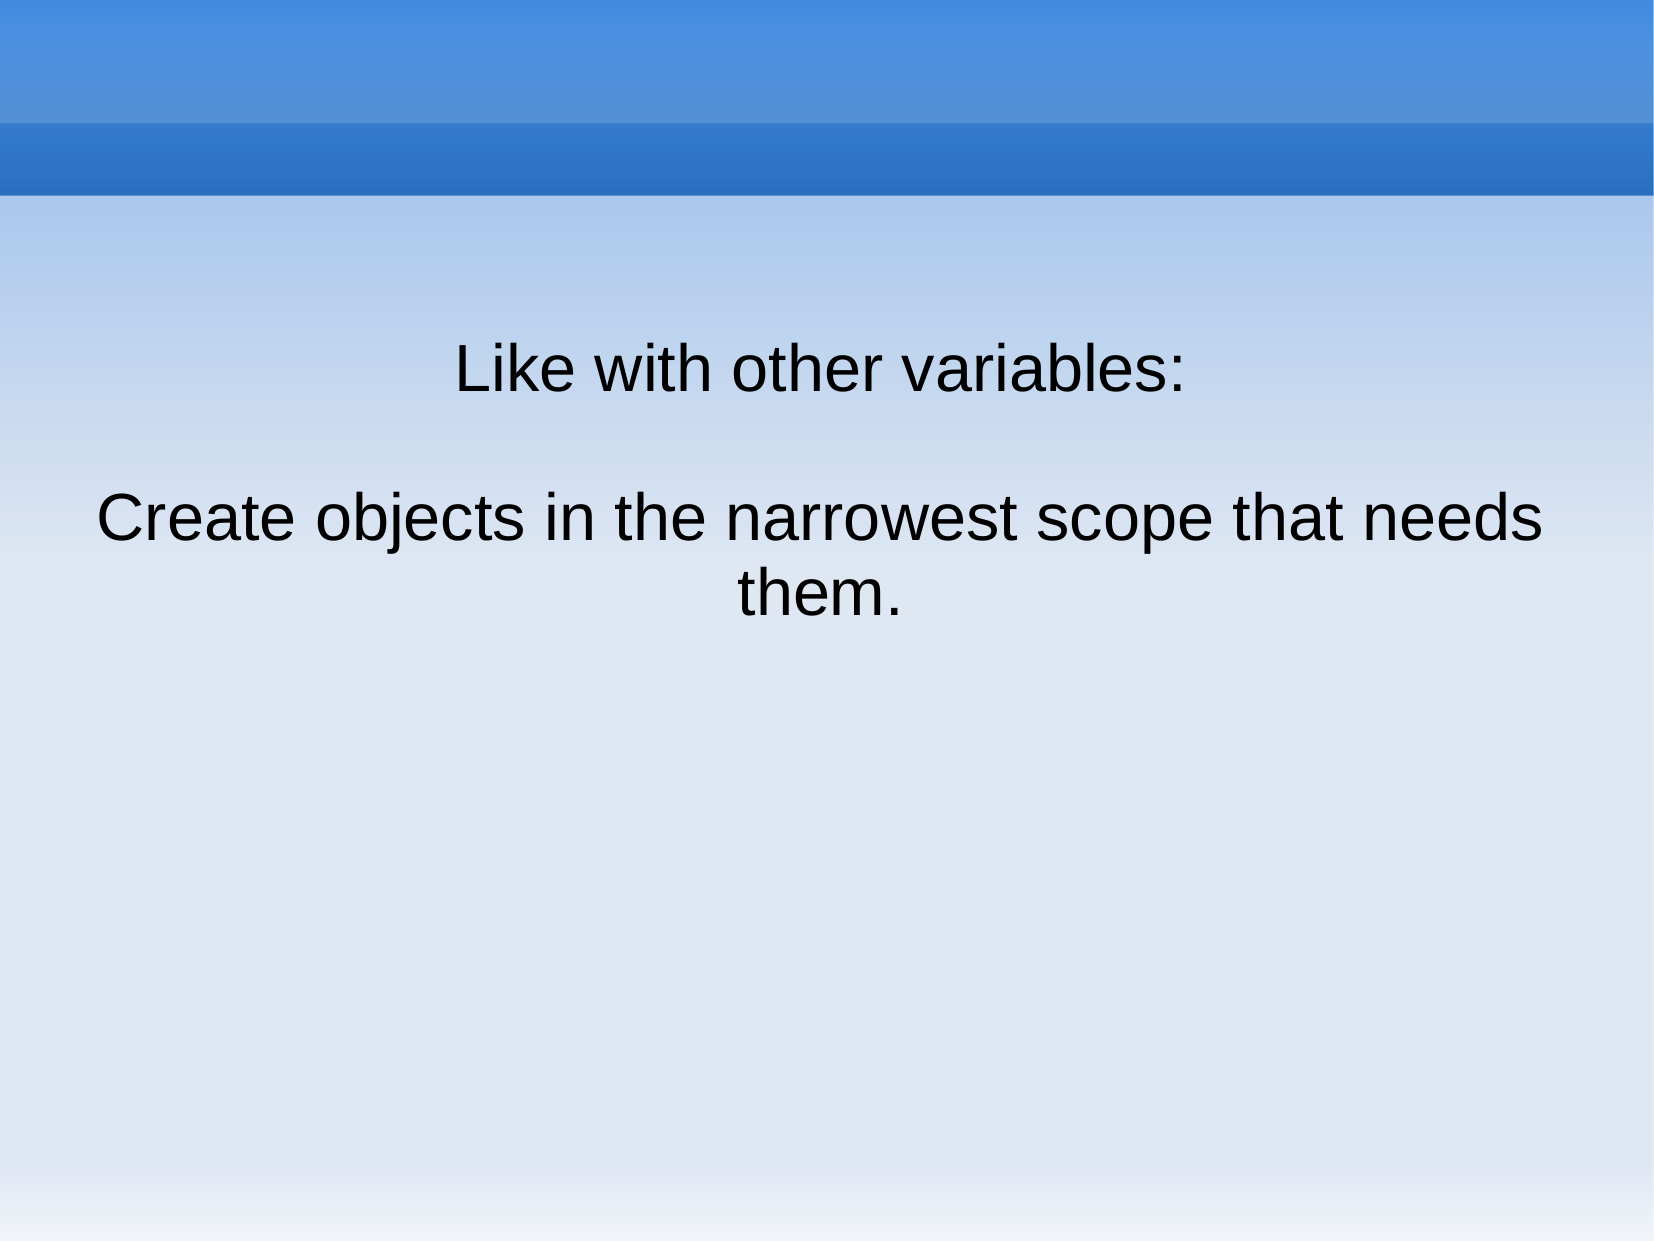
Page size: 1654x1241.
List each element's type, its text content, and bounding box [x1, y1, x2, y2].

subtitle Like with other variables: Create objects in the narrowest scope that needs them. [76, 7, 1565, 1102]
picture [0, 0, 1654, 1241]
